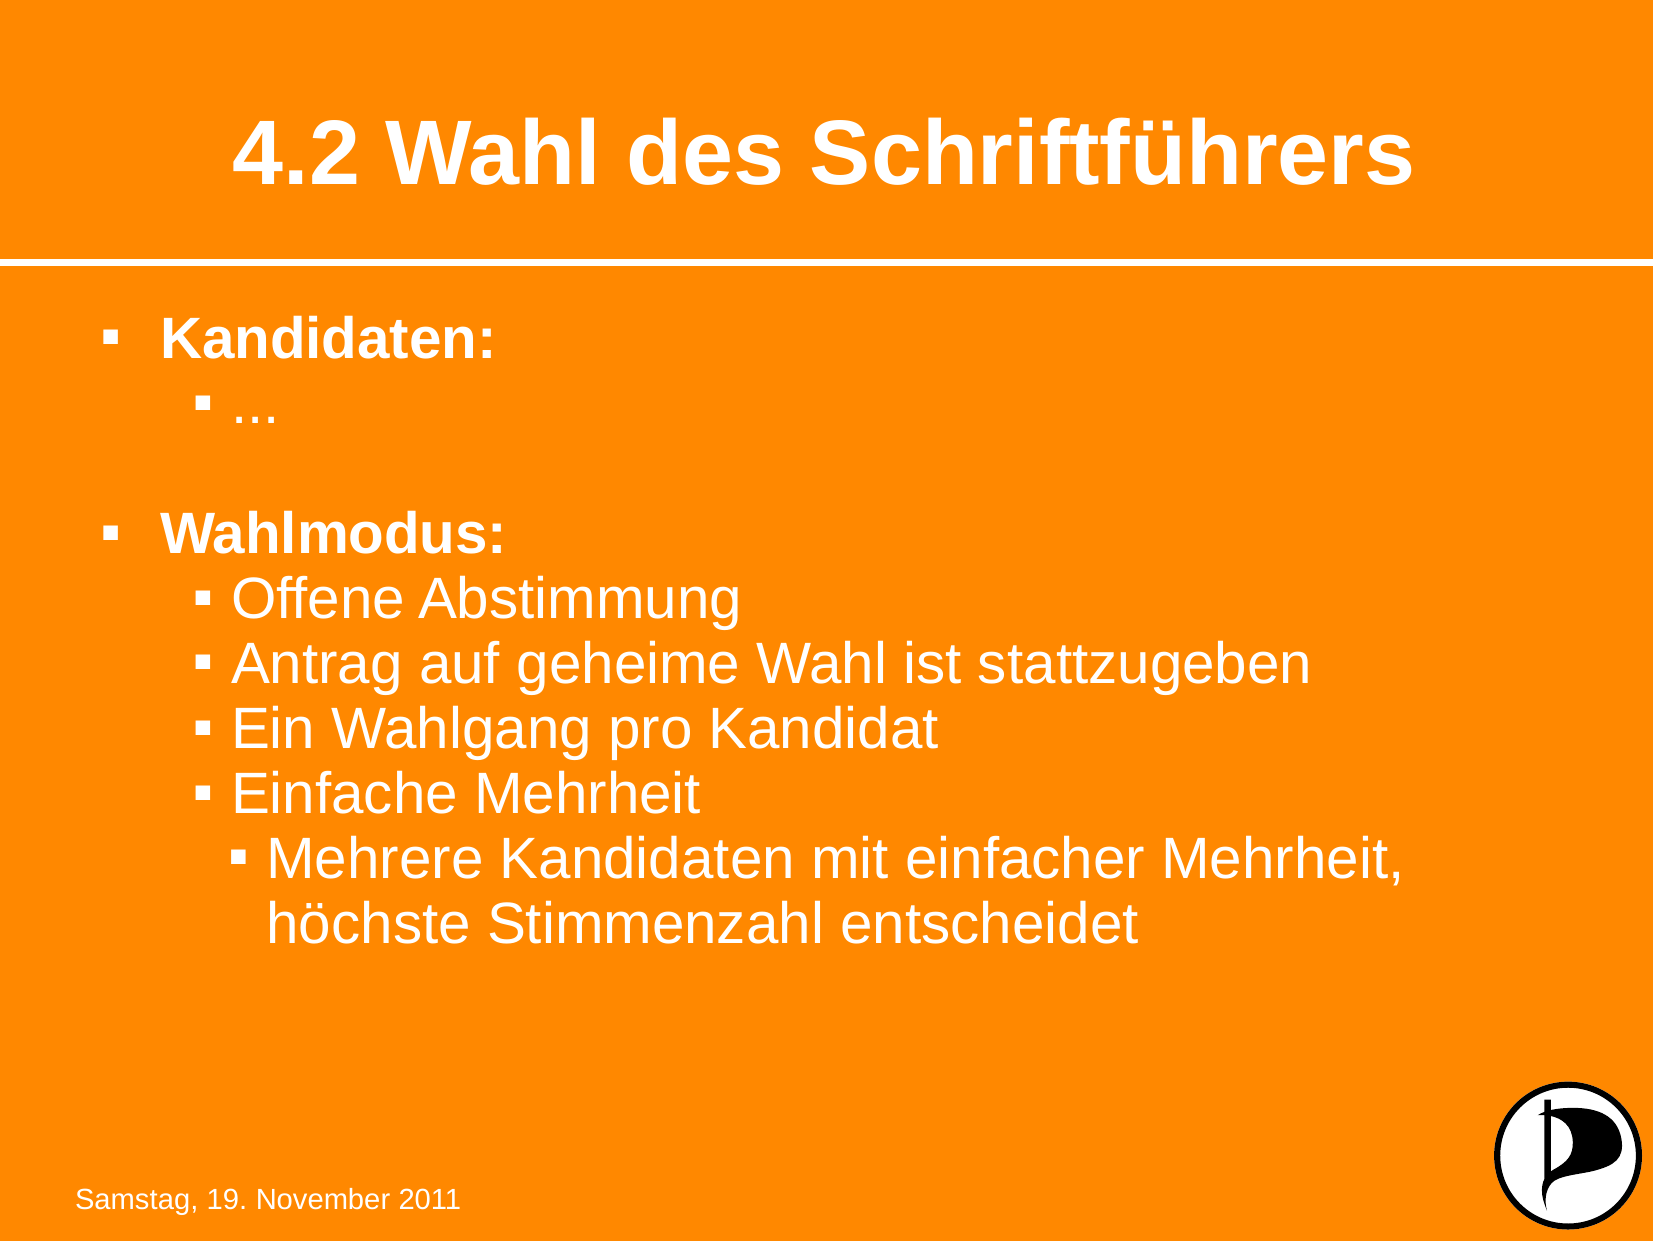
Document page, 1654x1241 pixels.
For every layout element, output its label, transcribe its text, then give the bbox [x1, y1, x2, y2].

title 4.2 Wahl des Schriftführers [37, 49, 1613, 257]
subtitle Kandidaten: ... Wahlmodus: Offene Abstimmung Antrag auf geheime Wahl ist stattzugeben Ein Wahlgang pro Kandidat Einfache Mehrheit Mehrere Kandidaten mit einfacher Mehrheit, höchste Stimmenzahl entscheidet [75, 306, 1563, 976]
